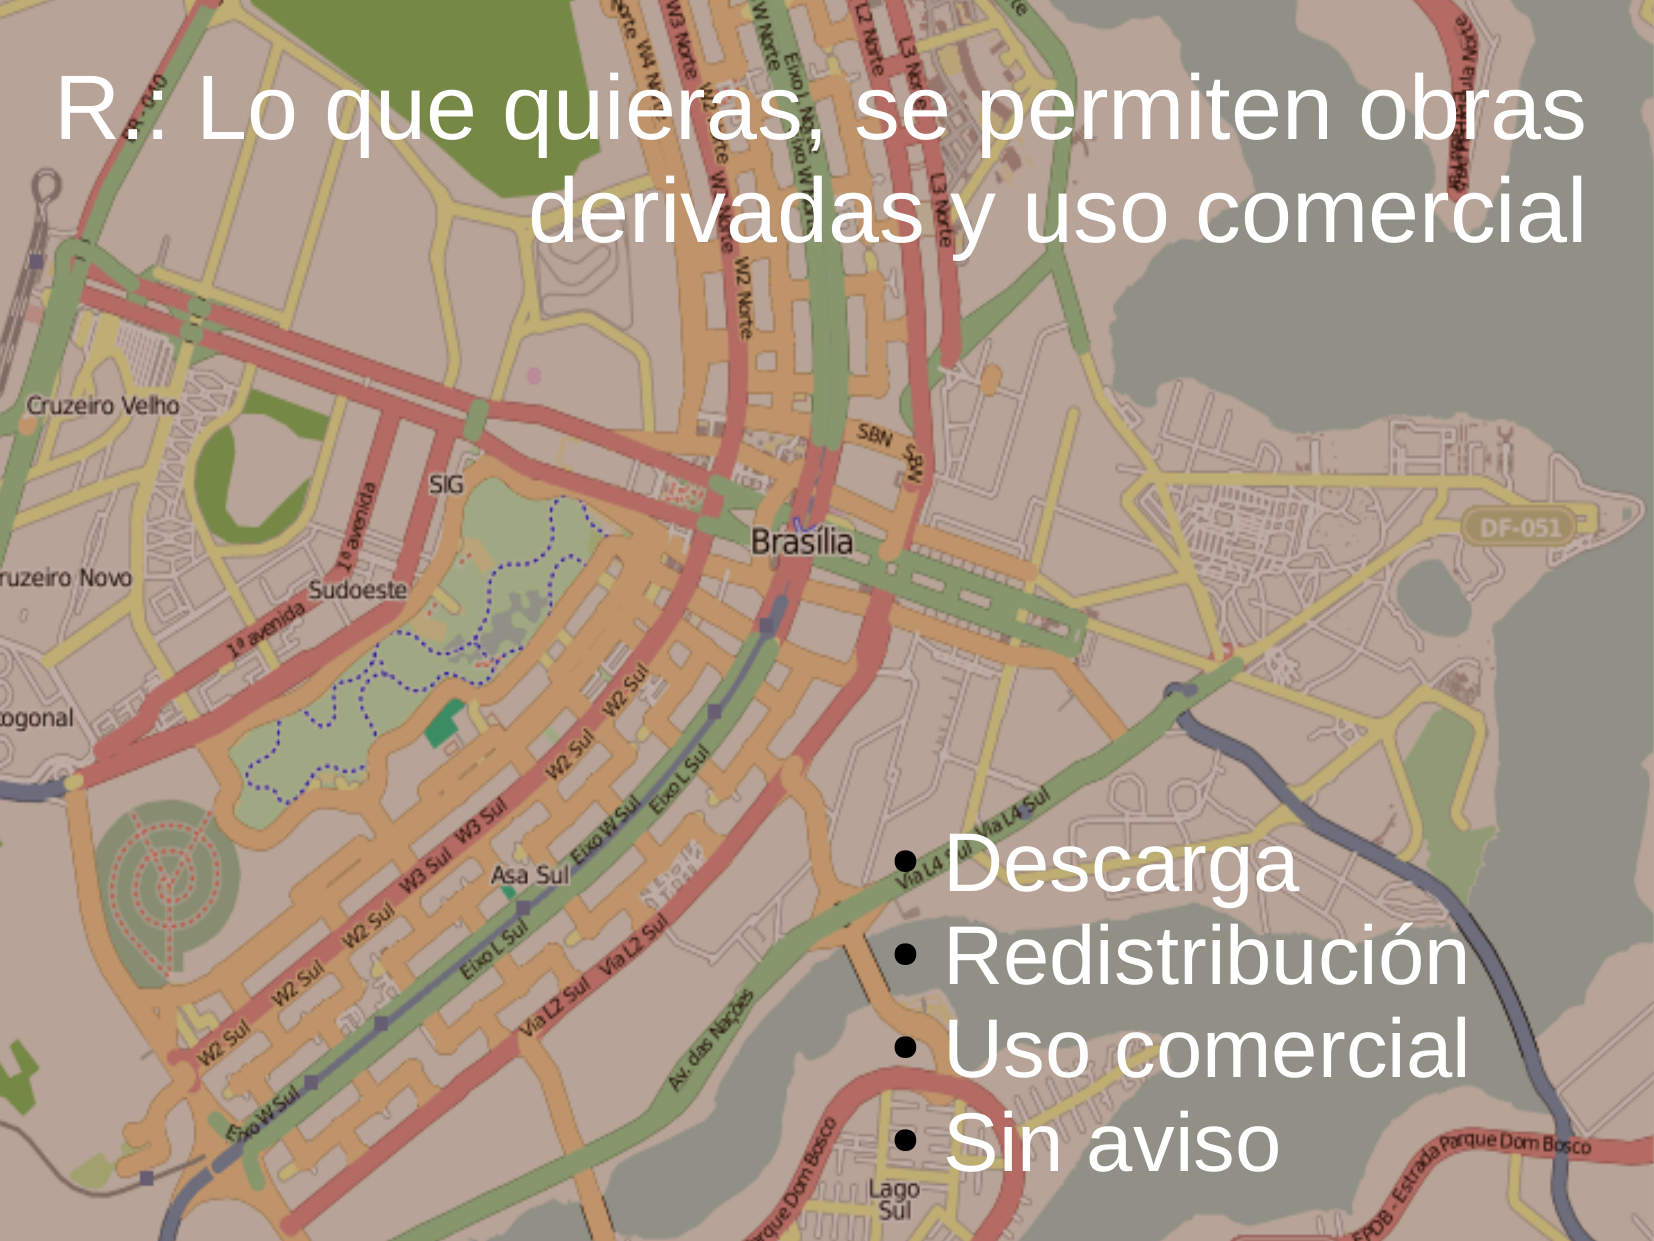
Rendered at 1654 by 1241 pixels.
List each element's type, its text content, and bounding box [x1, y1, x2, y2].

text_box Descarga Redistribución Uso comercial Sin aviso [858, 809, 1613, 1197]
title R.: Lo que quieras, se permiten obras derivadas y uso comercial [24, 56, 1590, 262]
